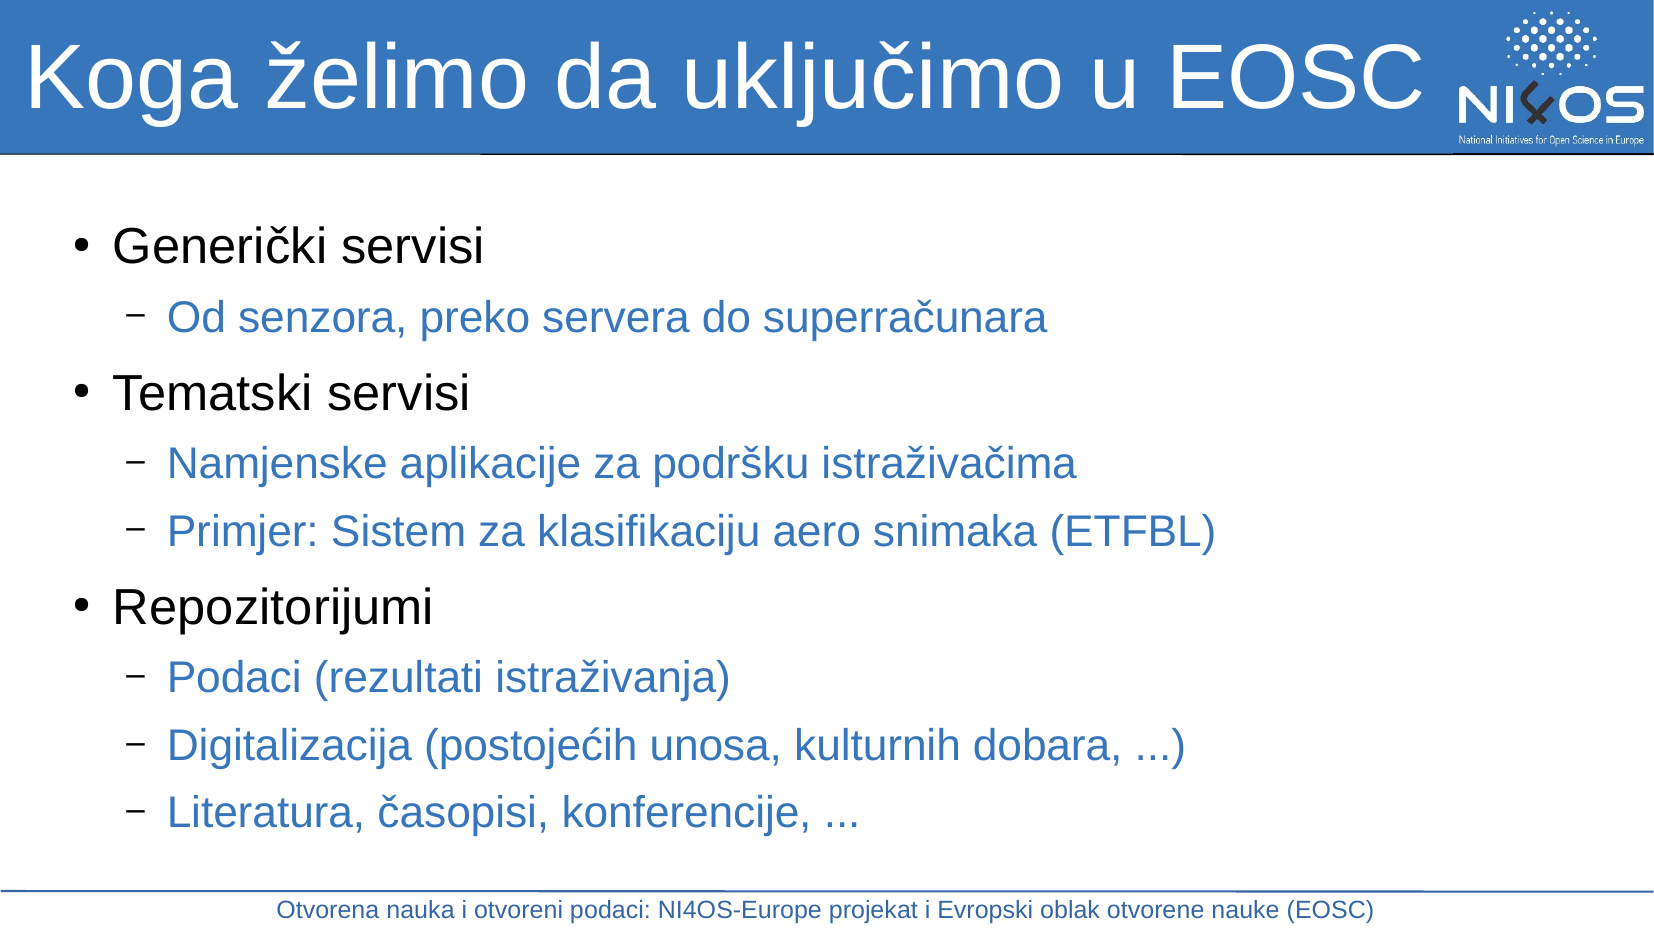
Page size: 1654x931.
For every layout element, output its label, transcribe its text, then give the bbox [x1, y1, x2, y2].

list Generički servisi Od senzora, preko servera do superračunara Tematski servisi Namjenske aplikacije za podršku istraživačima Primjer: Sistem za klasifikaciju aero snimaka (ETFBL) Repozitorijumi Podaci (rezultati istraživanja) Digitalizacija (postojećih unosa, kulturnih dobara, ...) Literatura, časopisi, konferencije, ... [59, 217, 1595, 839]
picture [1453, 0, 1654, 153]
title Koga želimo da uključimo u EOSC [0, 0, 1453, 154]
